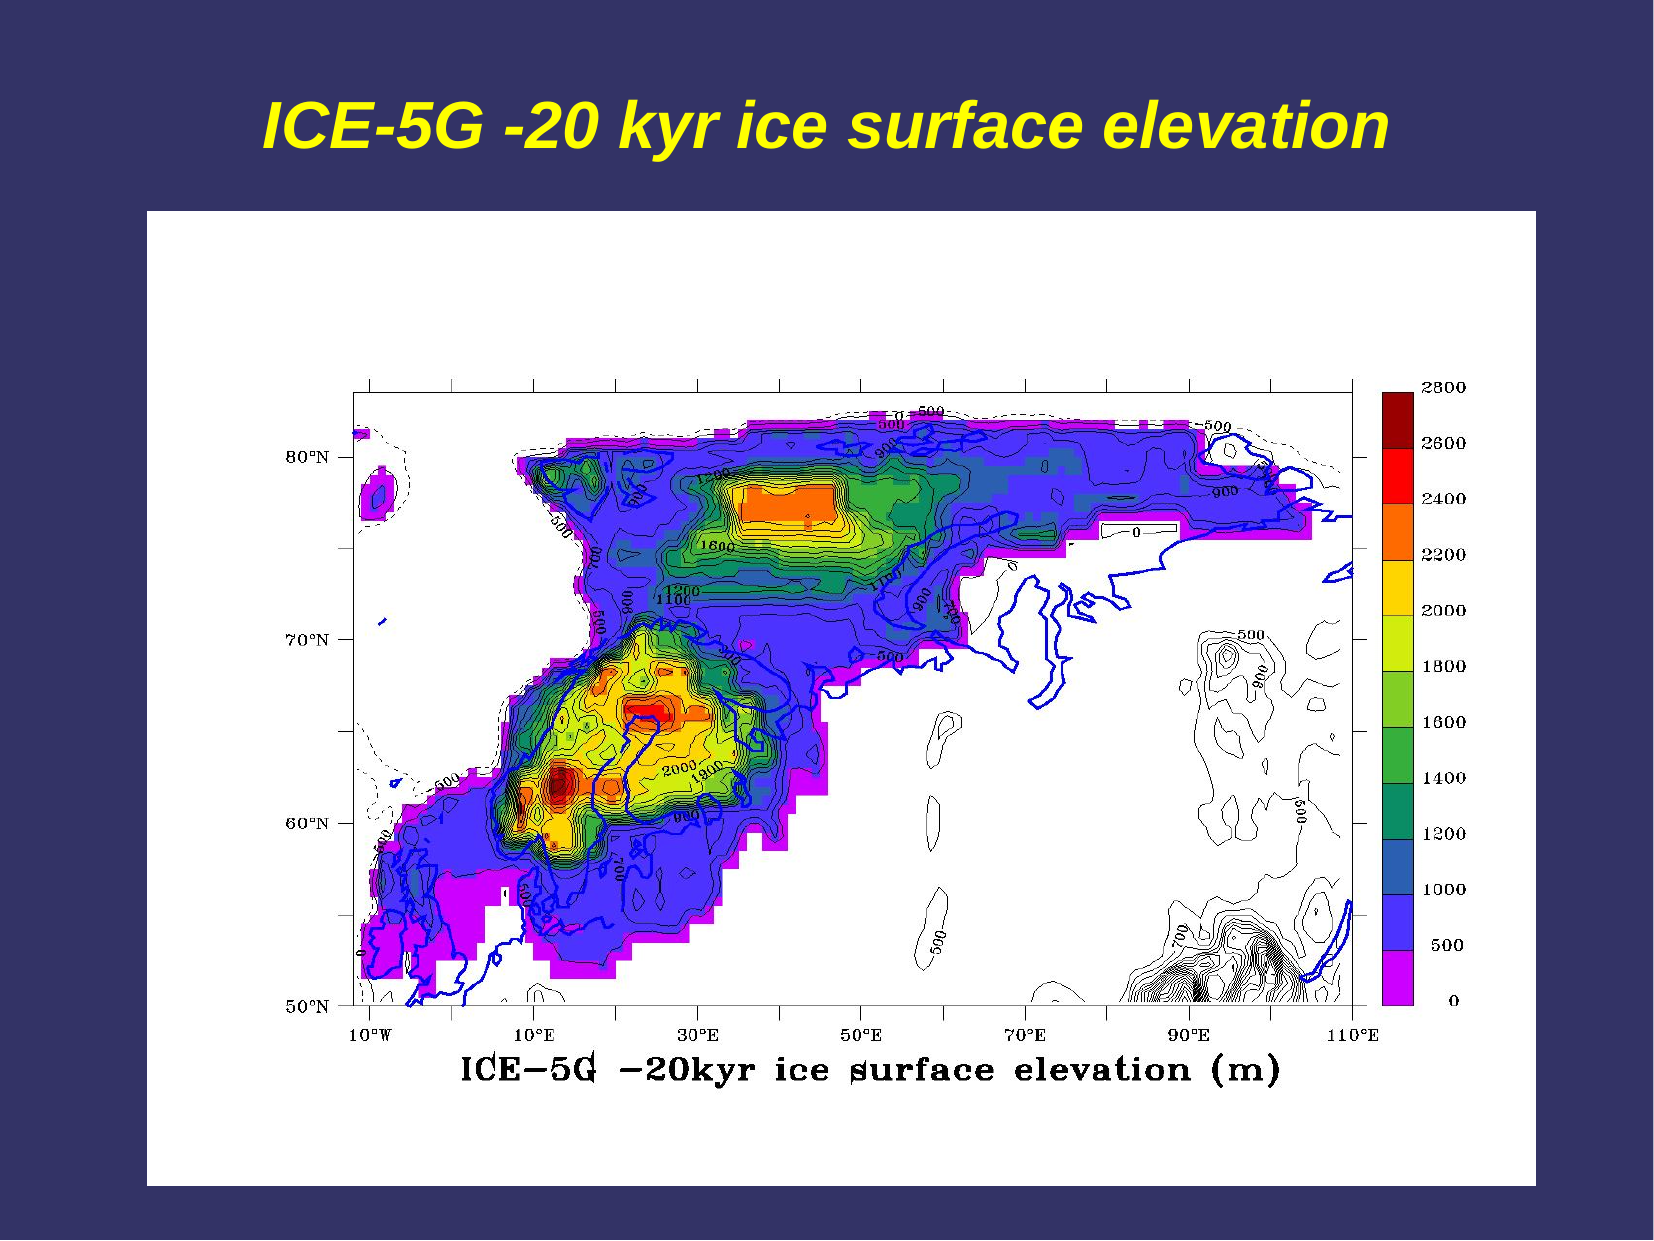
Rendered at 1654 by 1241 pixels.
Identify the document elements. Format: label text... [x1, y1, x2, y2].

picture [147, 211, 1536, 1186]
title ICE-5G -20 kyr ice surface elevation [121, 49, 1534, 207]
